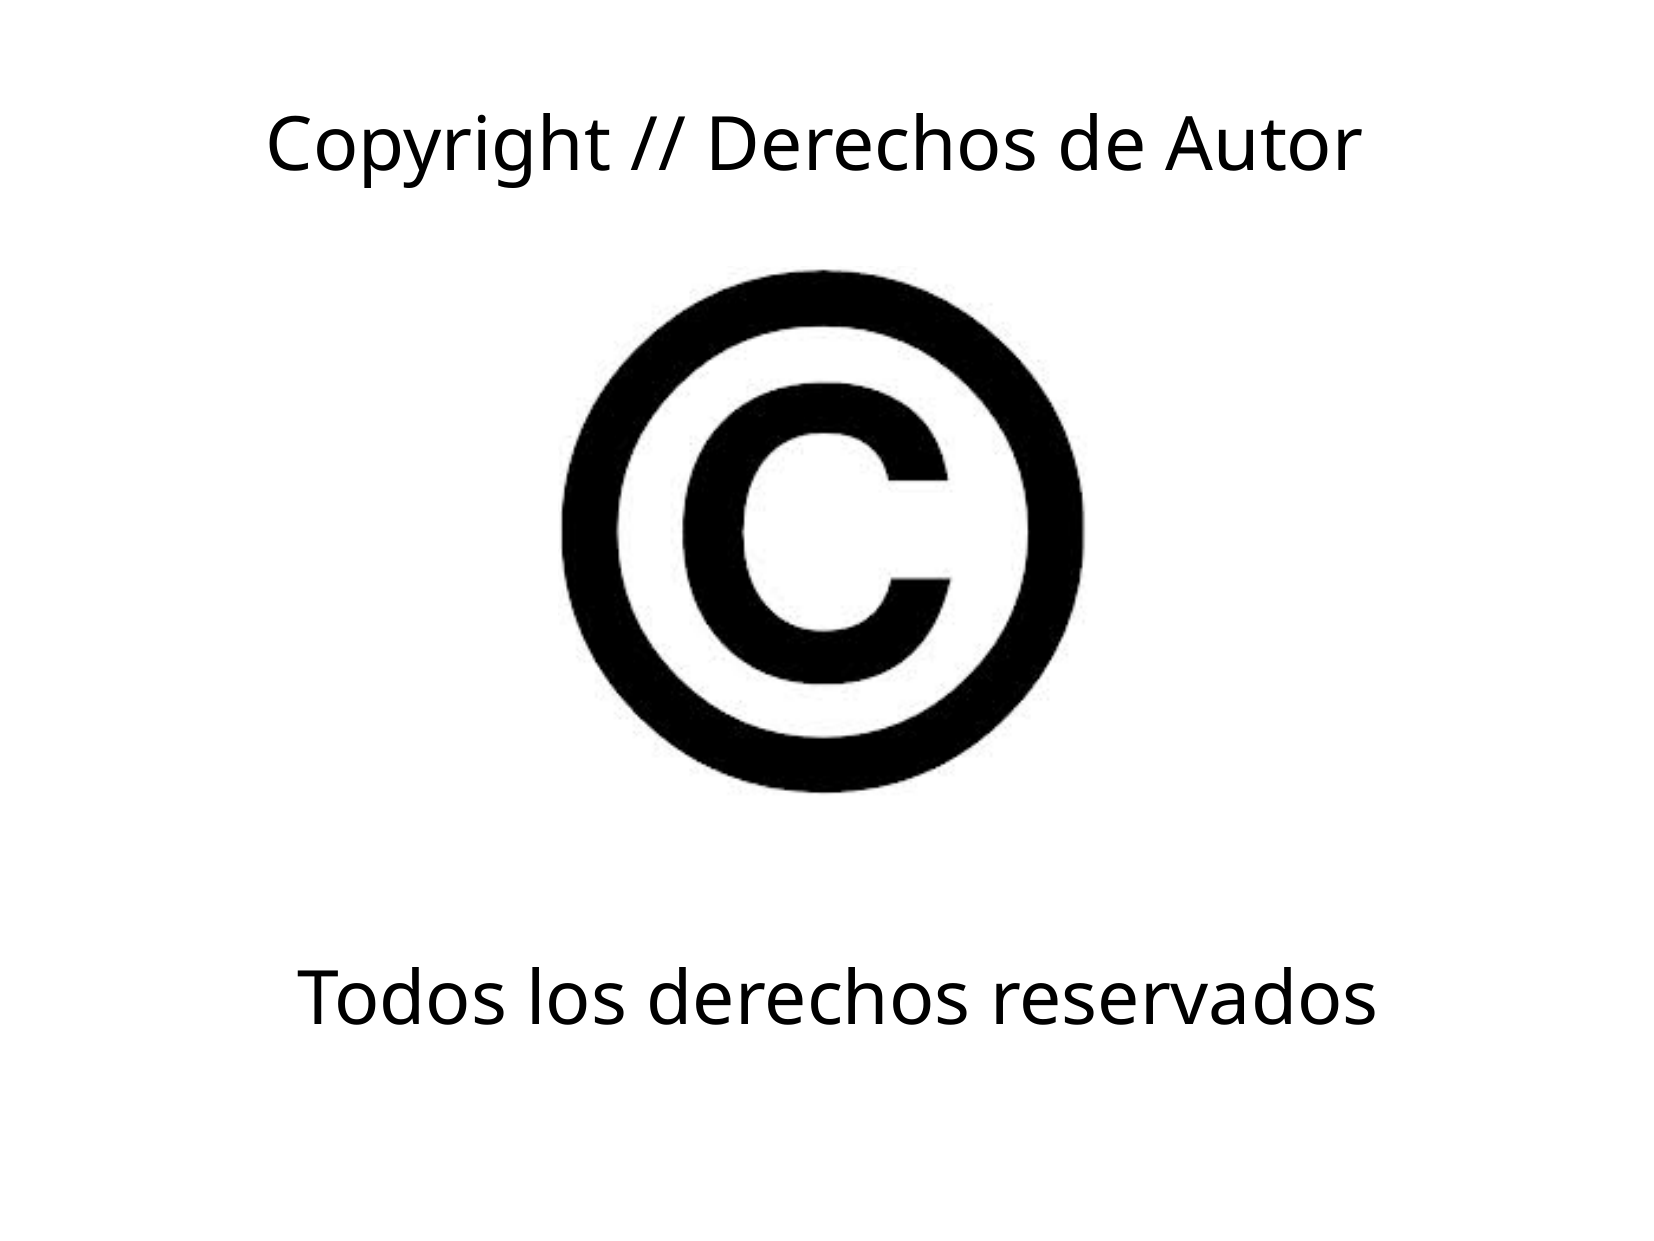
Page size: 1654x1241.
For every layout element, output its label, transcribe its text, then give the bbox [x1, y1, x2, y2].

text_box Todos los derechos reservados [153, 937, 1524, 1040]
picture [558, 266, 1090, 798]
text_box Copyright // Derechos de Autor [129, 82, 1501, 185]
